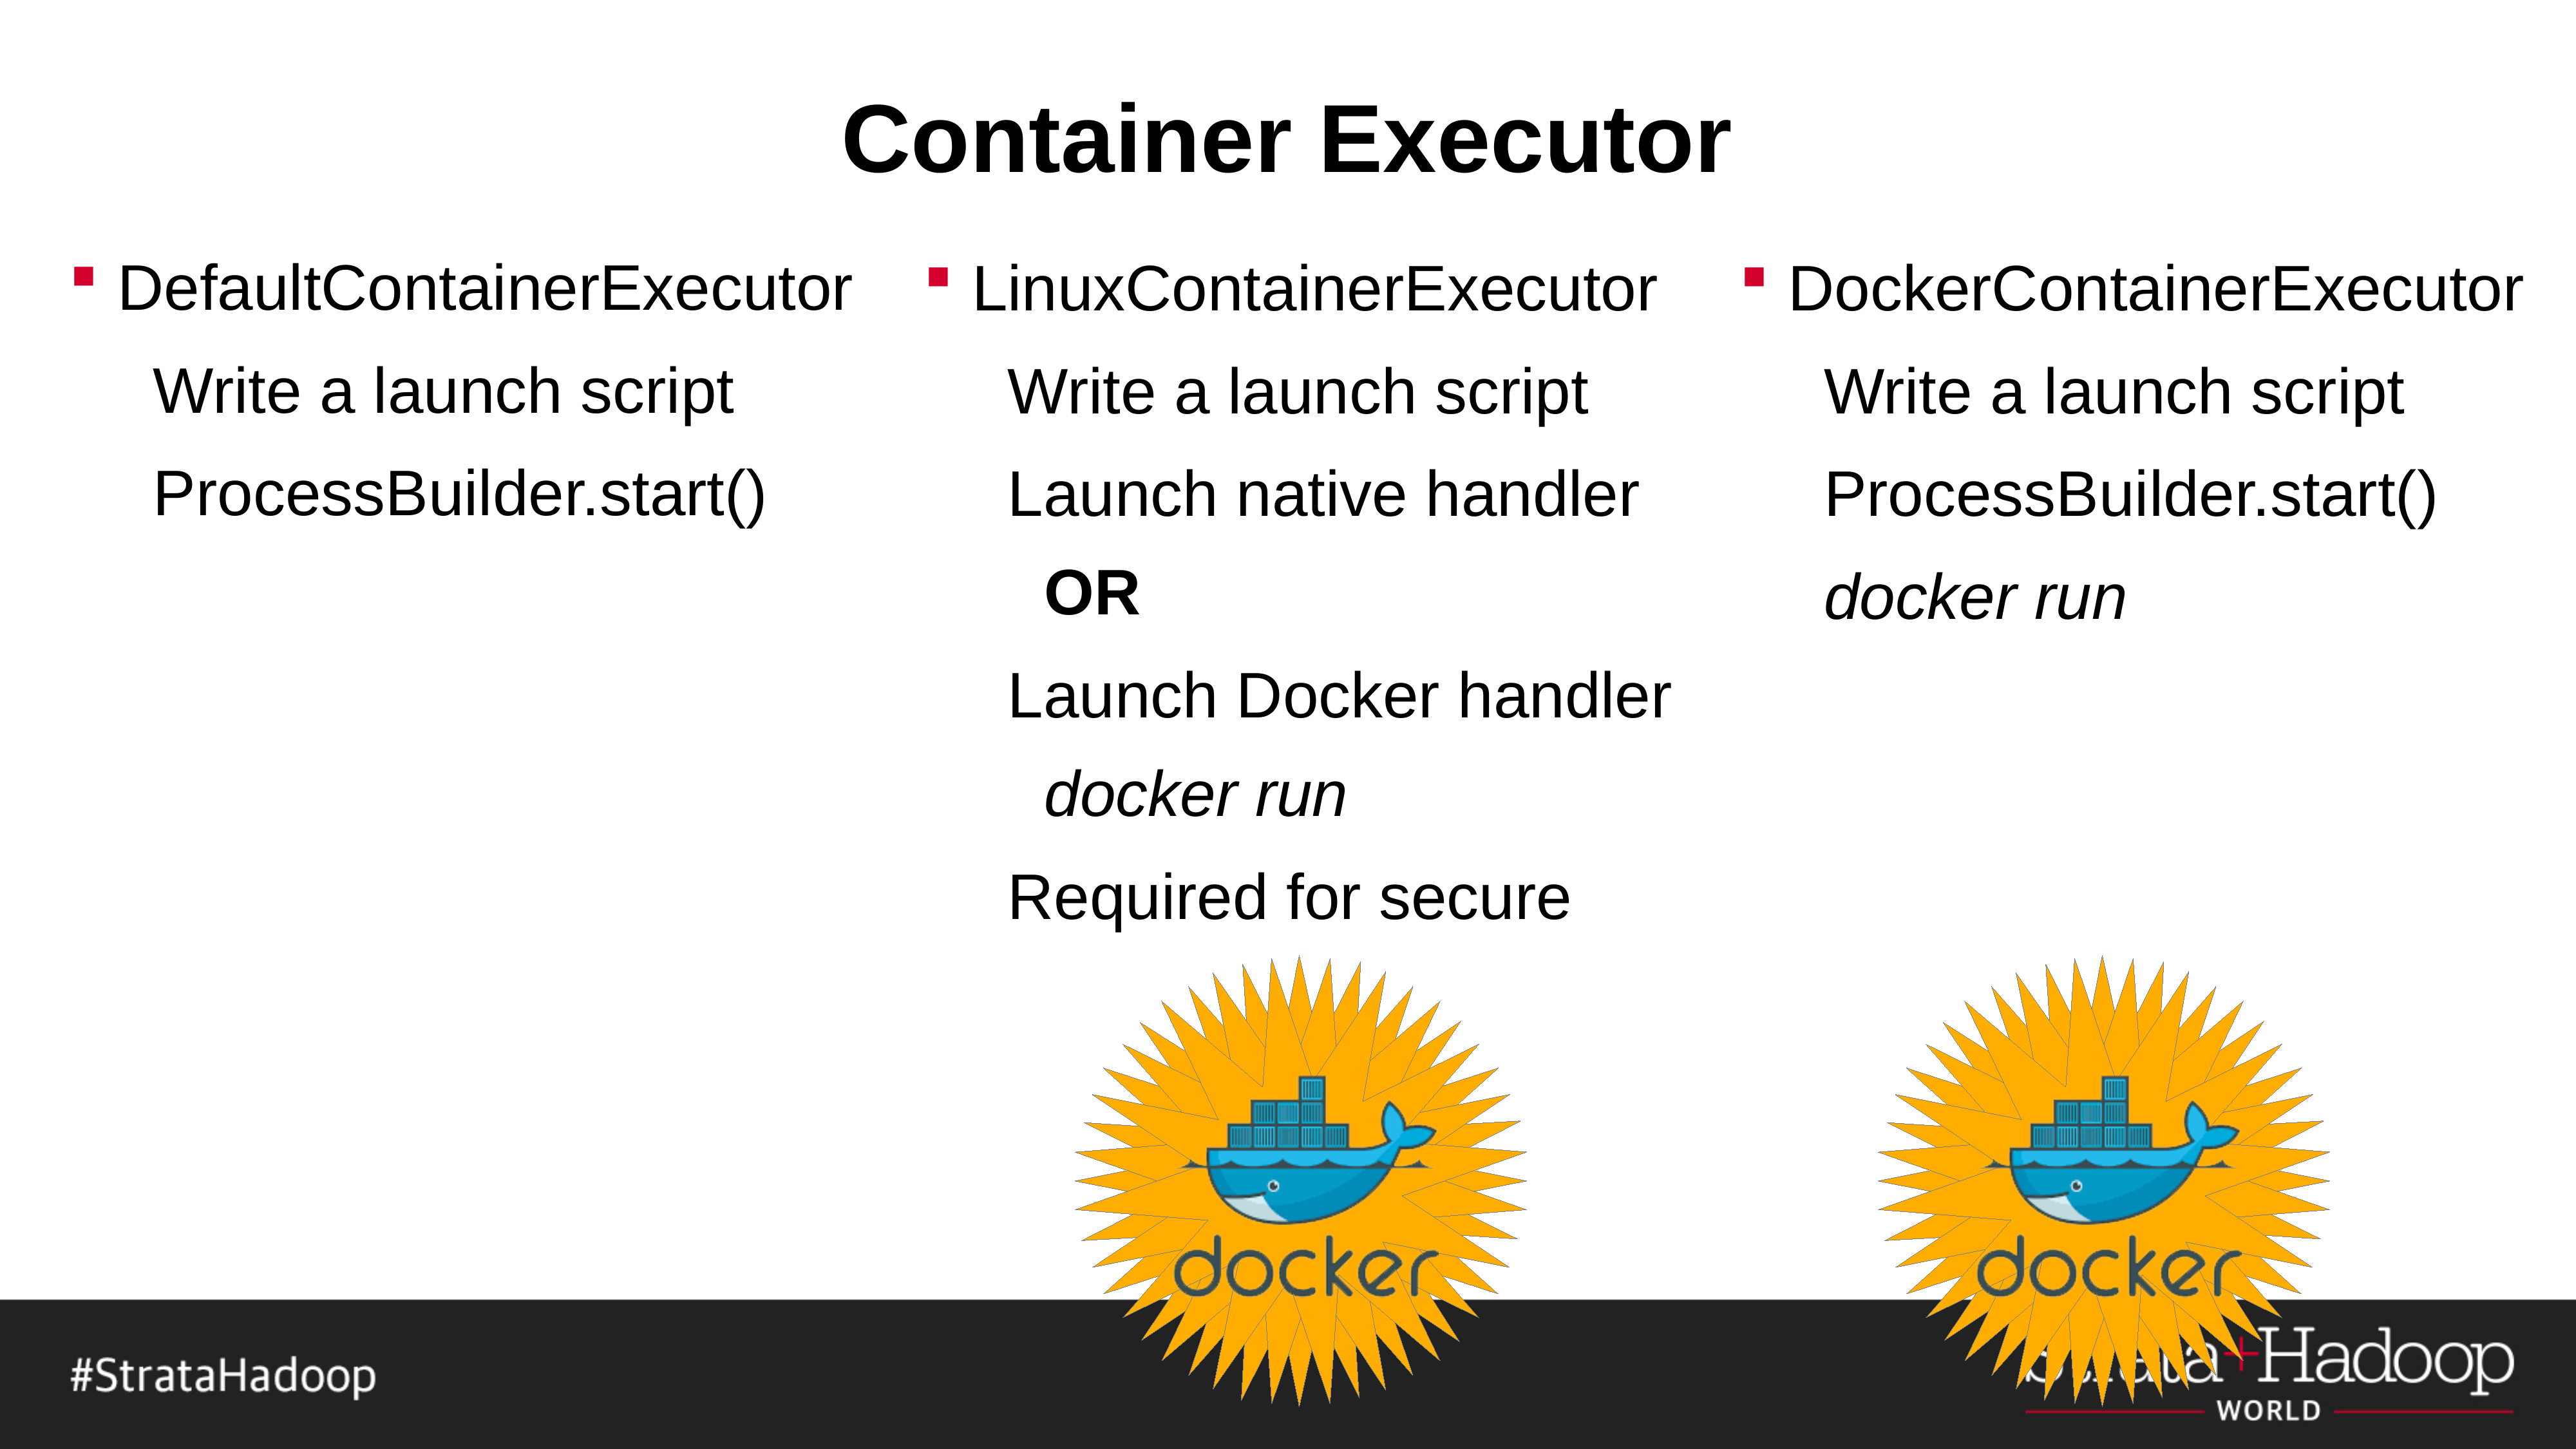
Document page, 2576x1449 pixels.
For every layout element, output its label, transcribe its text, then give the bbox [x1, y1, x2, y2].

list DockerContainerExecutor Write a launch script ProcessBuilder.start() docker run [1736, 242, 2541, 1271]
picture [0, 0, 2576, 1449]
list LinuxContainerExecutor Write a launch script Launch native handler OR Launch Docker handler docker run Required for secure [920, 242, 1725, 1271]
text_box [2242, 1271, 2302, 1318]
list DefaultContainerExecutor Write a launch script ProcessBuilder.start() [65, 242, 871, 1271]
text_box [1906, 1271, 2263, 1407]
title Container Executor [65, 25, 2510, 243]
text_box [1439, 1271, 1499, 1318]
text_box [1103, 1271, 1460, 1407]
